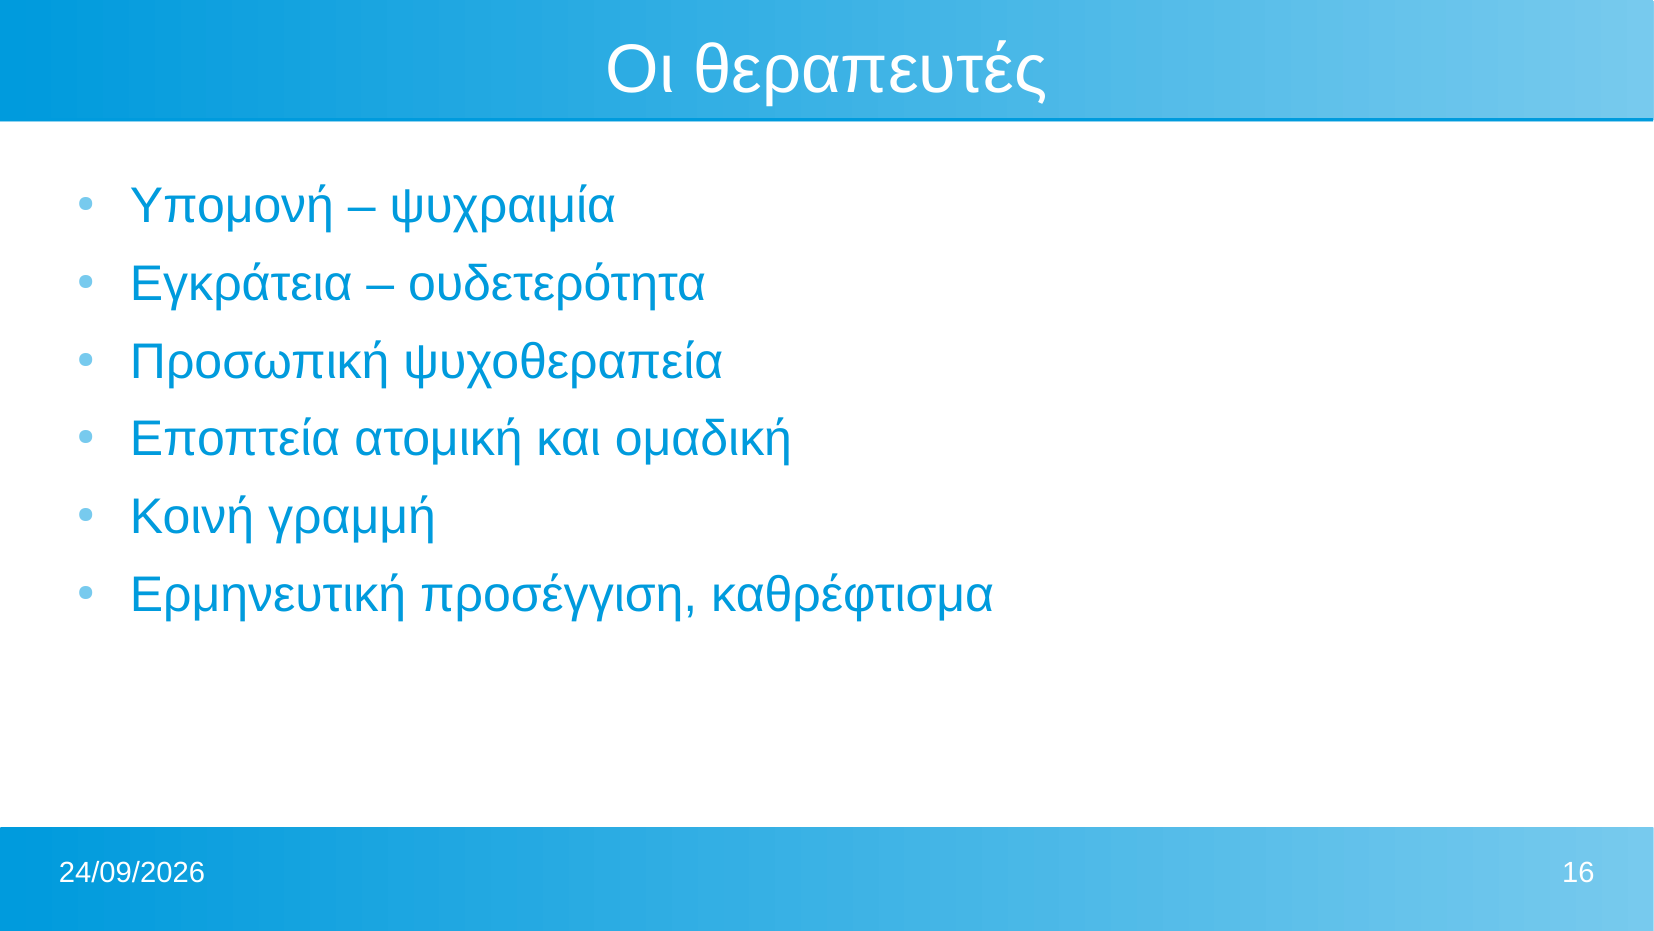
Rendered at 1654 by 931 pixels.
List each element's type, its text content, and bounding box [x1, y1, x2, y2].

list Υπομονή – ψυχραιμία Εγκράτεια – ουδετερότητα Προσωπική ψυχοθεραπεία Εποπτεία ατομική και ομαδική Κοινή γραμμή Ερμηνευτική προσέγγιση, καθρέφτισμα [59, 177, 1595, 768]
title Οι θεραπευτές [59, 29, 1595, 108]
